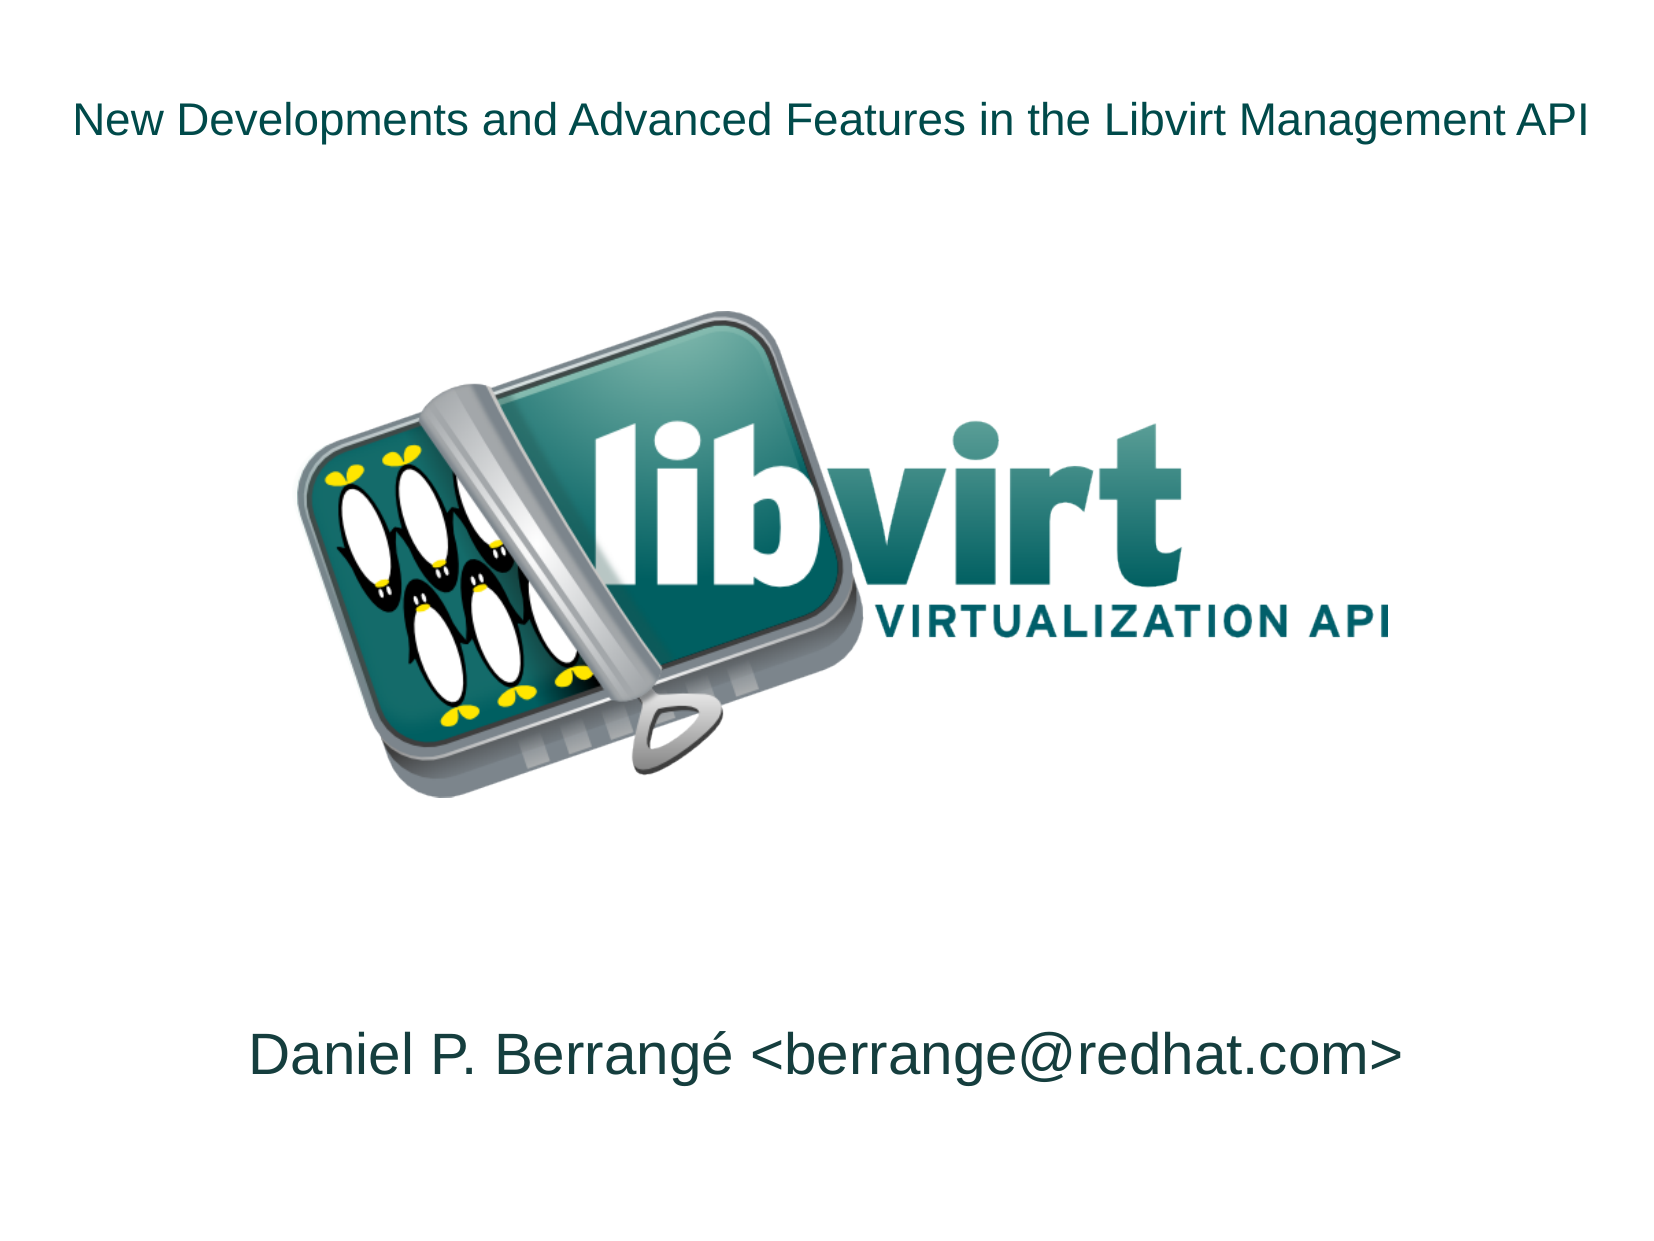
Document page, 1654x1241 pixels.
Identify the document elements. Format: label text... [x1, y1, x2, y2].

picture [292, 311, 1388, 798]
text_box New Developments and Advanced Features in the Libvirt Management API [0, 86, 1651, 218]
title Daniel P. Berrangé <berrange@redhat.com> [0, 950, 1654, 1158]
